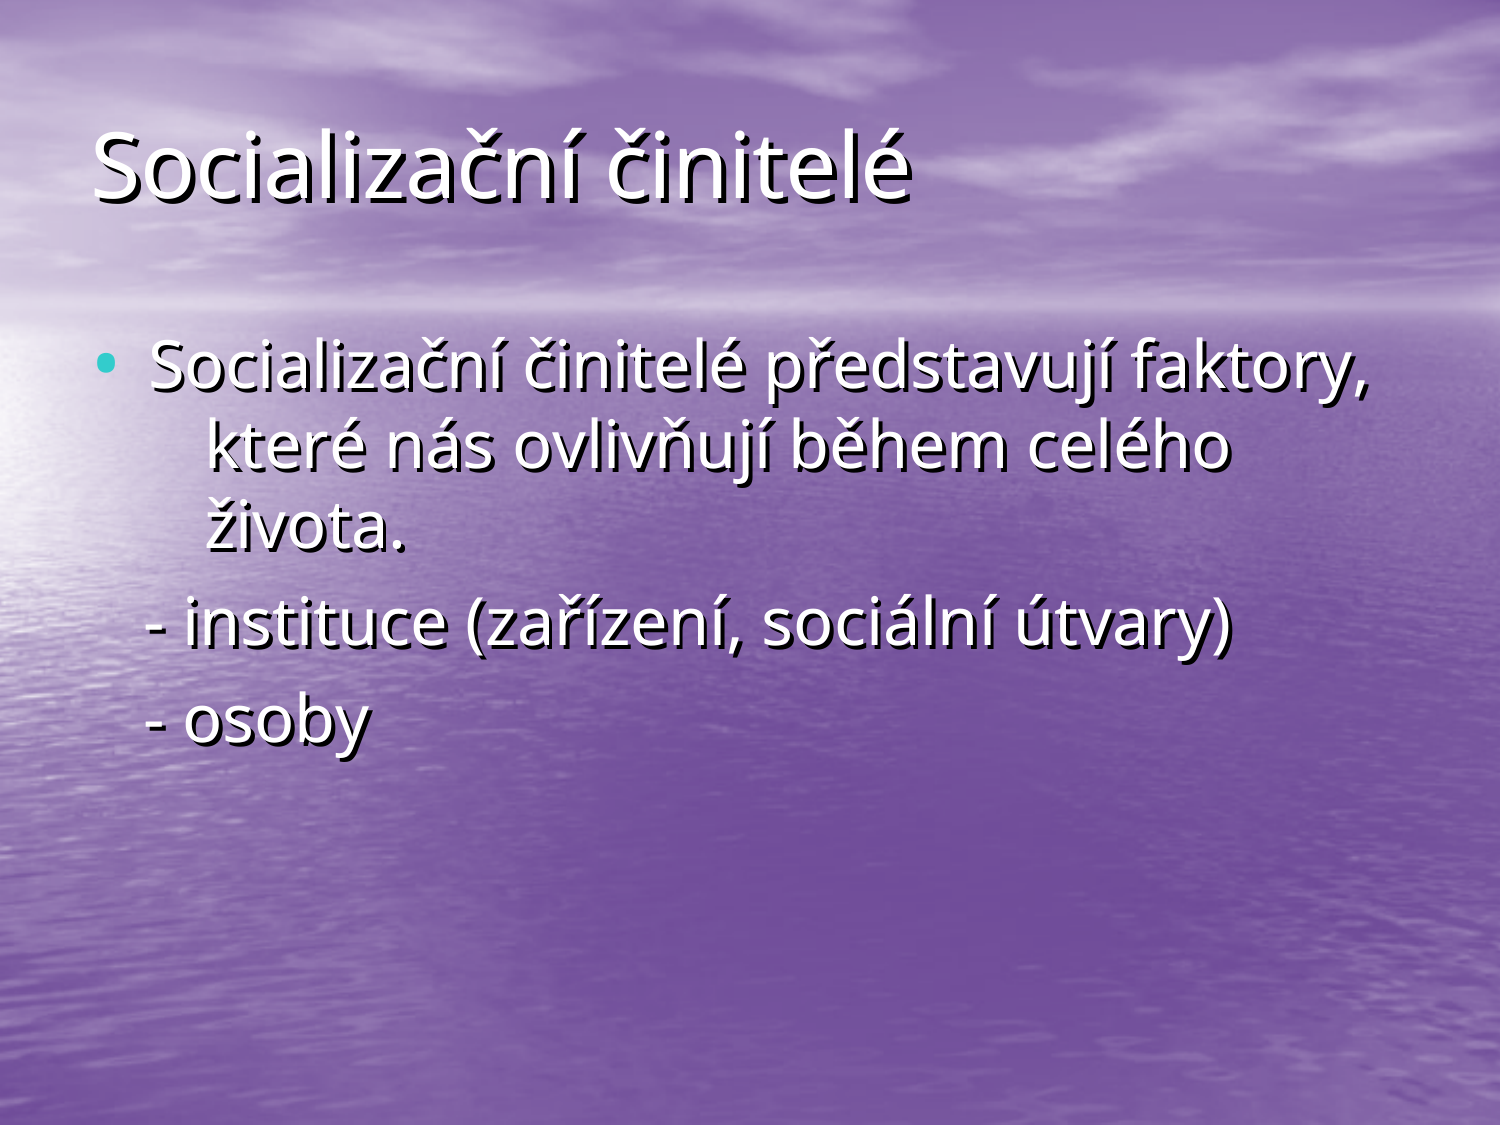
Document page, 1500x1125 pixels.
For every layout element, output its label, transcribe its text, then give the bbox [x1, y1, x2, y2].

title Socializační činitelé [75, 47, 1426, 275]
list Socializační činitelé představují faktory, které nás ovlivňují během celého života. - instituce (zařízení, sociální útvary) - osoby [76, 314, 1427, 990]
